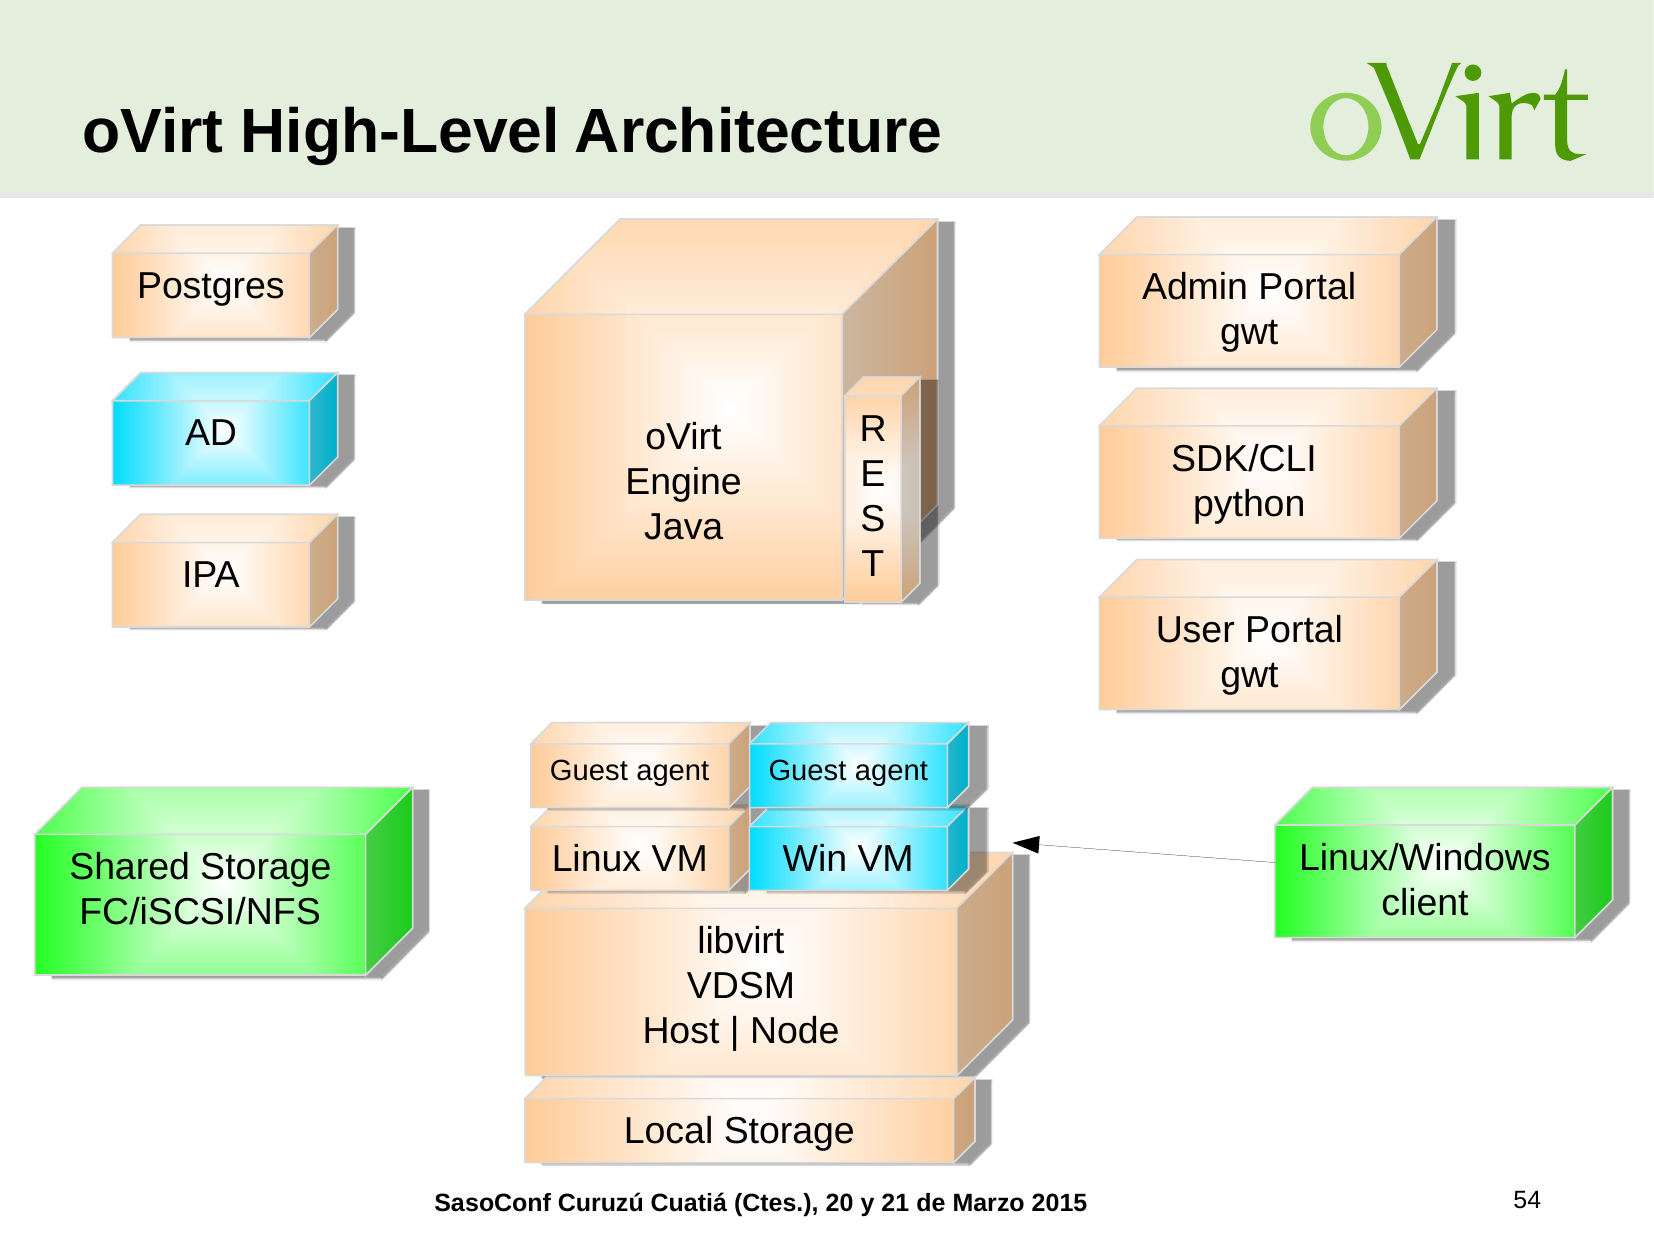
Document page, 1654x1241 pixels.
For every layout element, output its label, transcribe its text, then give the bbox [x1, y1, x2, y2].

text_box Guest agent [530, 744, 728, 808]
text_box Guest agent [749, 744, 947, 808]
text_box IPA [112, 543, 309, 627]
text_box R E S T [844, 396, 901, 603]
text_box User Portal gwt [1099, 598, 1399, 710]
text_box SDK/CLI python [1099, 426, 1399, 539]
text_box Local Storage [525, 1099, 953, 1163]
text_box Linux VM [530, 827, 728, 891]
text_box oVirt Engine Java [524, 315, 842, 601]
title oVirt High-Level Architecture [82, 37, 1303, 226]
text_box Postgres [112, 254, 309, 338]
text_box Linux/Windows client [1274, 826, 1574, 938]
text_box AD [112, 401, 309, 486]
text_box libvirt VDSM Host | Node [525, 909, 956, 1076]
text_box Win VM [749, 827, 947, 891]
text_box Admin Portal gwt [1099, 255, 1399, 368]
text_box Shared Storage FC/iSCSI/NFS [34, 835, 365, 976]
